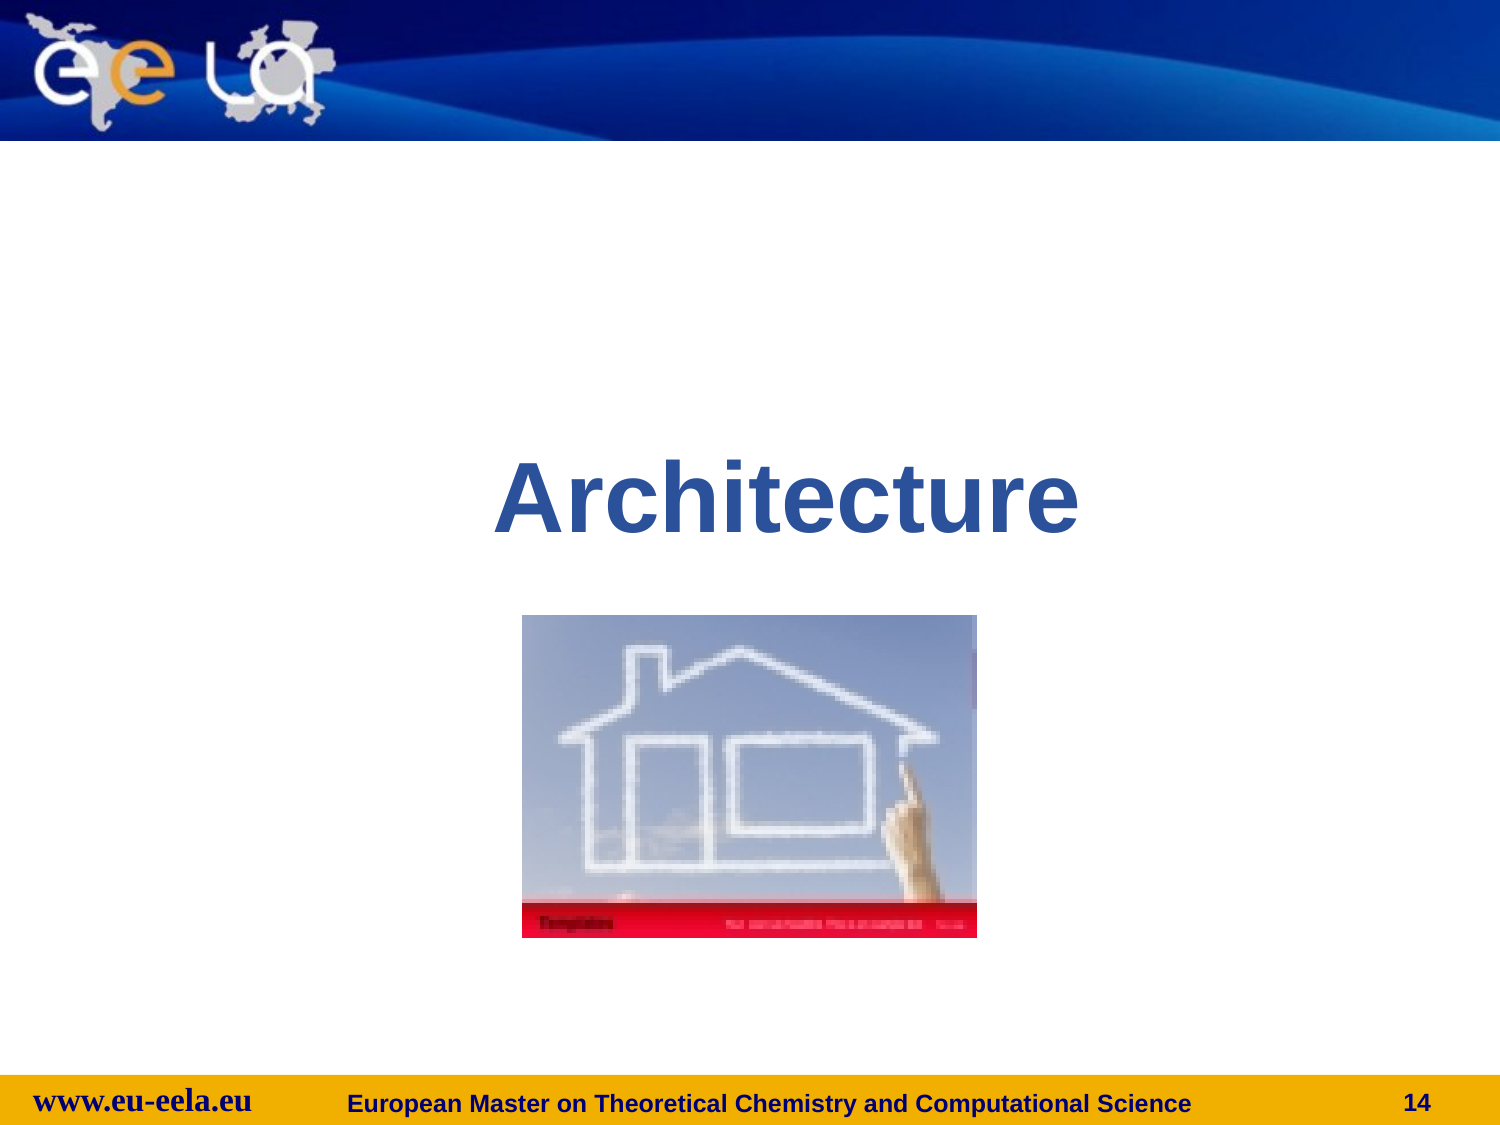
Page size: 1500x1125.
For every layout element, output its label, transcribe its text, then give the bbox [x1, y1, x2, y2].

picture [522, 615, 977, 938]
text_box [1388, 1078, 1475, 1125]
text_box European Master on Theoretical Chemistry and Computational Science [332, 1080, 1388, 1125]
list Architecture [54, 159, 1464, 1051]
